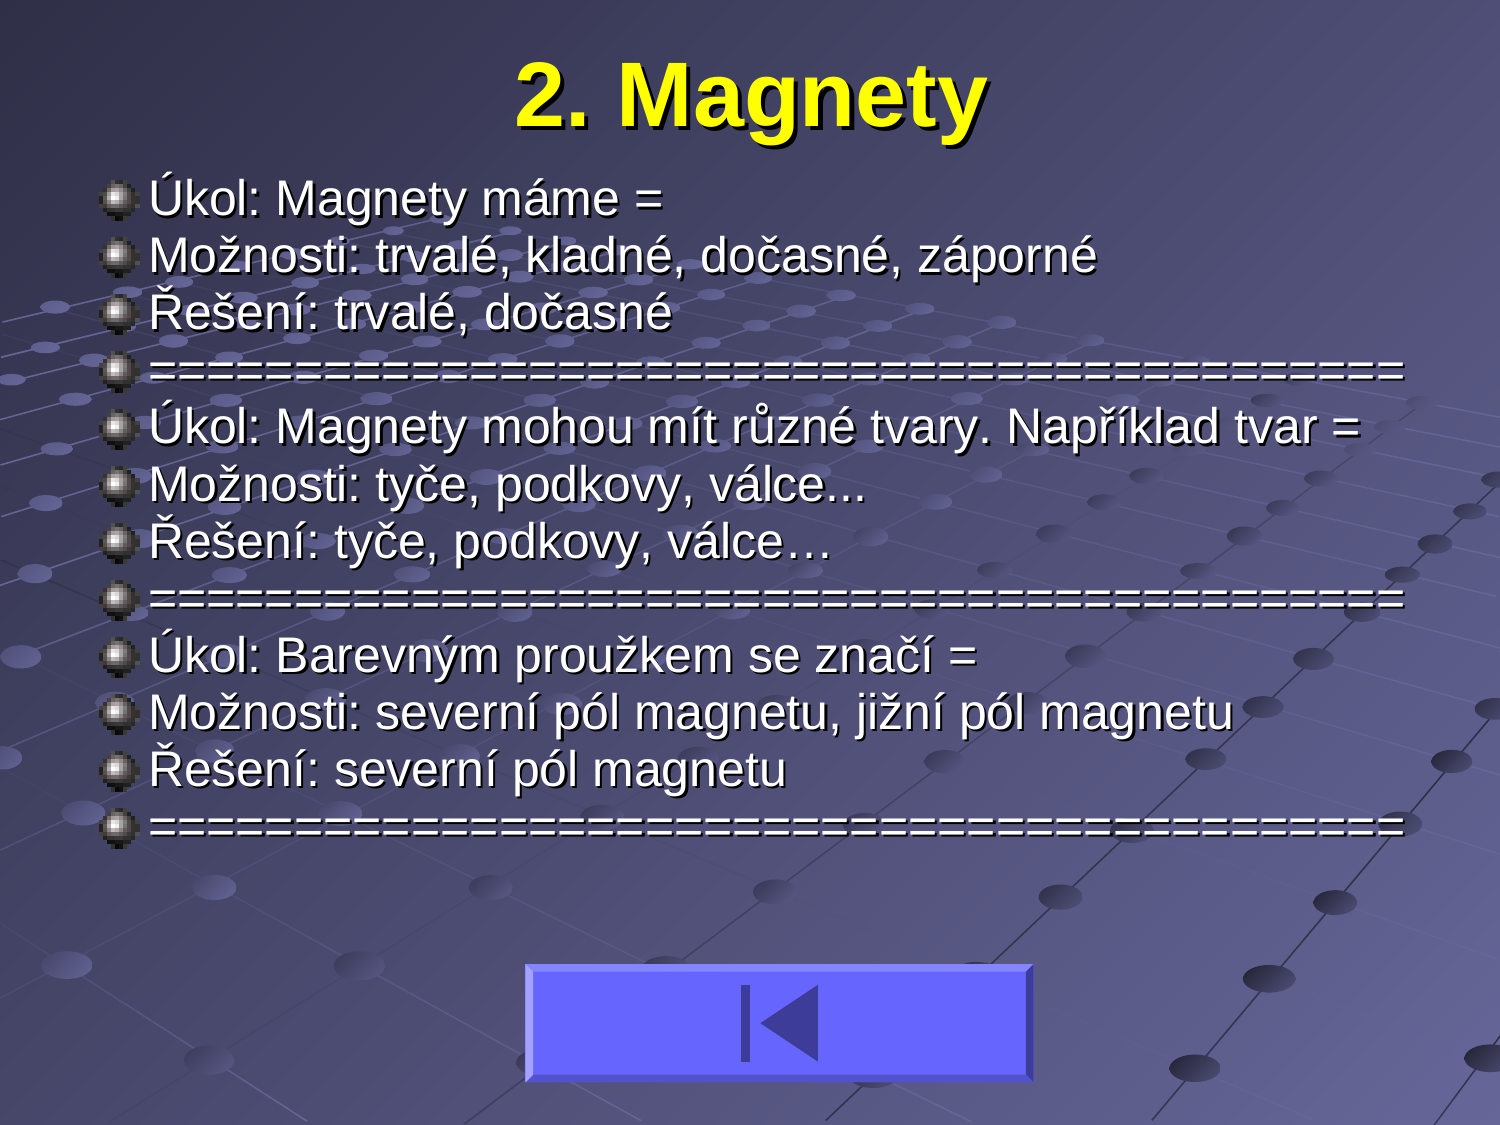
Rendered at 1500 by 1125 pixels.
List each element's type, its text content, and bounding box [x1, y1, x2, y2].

text_box [526, 964, 1034, 1083]
title 2. Magnety [76, 30, 1427, 159]
list Úkol: Magnety máme = Možnosti: trvalé, kladné, dočasné, záporné Řešení: trvalé, dočasné =========================================== Úkol: Magnety mohou mít různé tvary. Například tvar = Možnosti: tyče, podkovy, válce... Řešení: tyče, podkovy, válce… =========================================== Úkol: Barevným proužkem se značí = Možnosti: severní pól magnetu, jižní pól magnetu Řešení: severní pól magnetu =========================================== [76, 172, 1427, 917]
